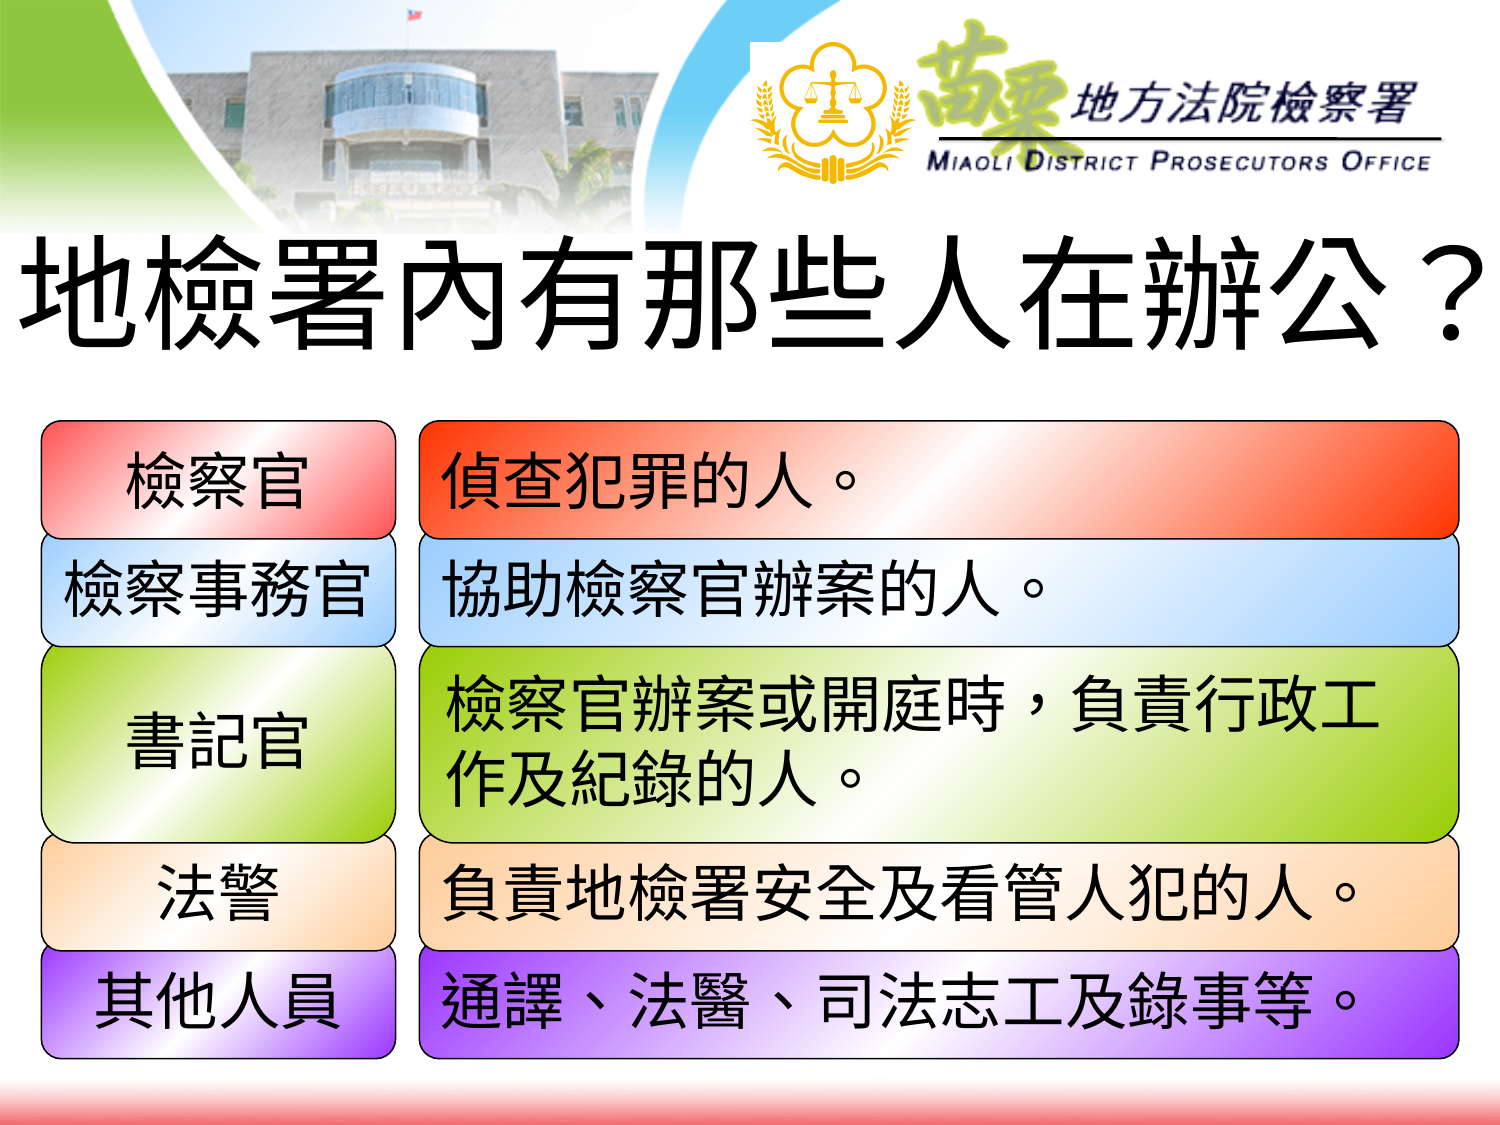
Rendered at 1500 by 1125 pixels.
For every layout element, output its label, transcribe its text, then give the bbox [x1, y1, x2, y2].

text_box 其他人員 [41, 946, 396, 1059]
text_box 協助檢察官辦案的人。 [419, 534, 1459, 647]
text_box 檢察官 [41, 420, 396, 539]
text_box 法警 [41, 835, 396, 951]
text_box 書記官 [41, 645, 396, 843]
text_box 負責地檢署安全及看管人犯的人。 [419, 834, 1459, 951]
text_box 地檢署內有那些人在辦公？ [0, 208, 1500, 374]
text_box 偵查犯罪的人。 [419, 420, 1459, 539]
text_box 通譯、法醫、司法志工及錄事等。 [419, 946, 1459, 1059]
text_box 檢察官辦案或開庭時，負責行政工作及紀錄的人。 [419, 645, 1459, 843]
text_box 檢察事務官 [41, 534, 396, 647]
picture [0, 1026, 1500, 1125]
